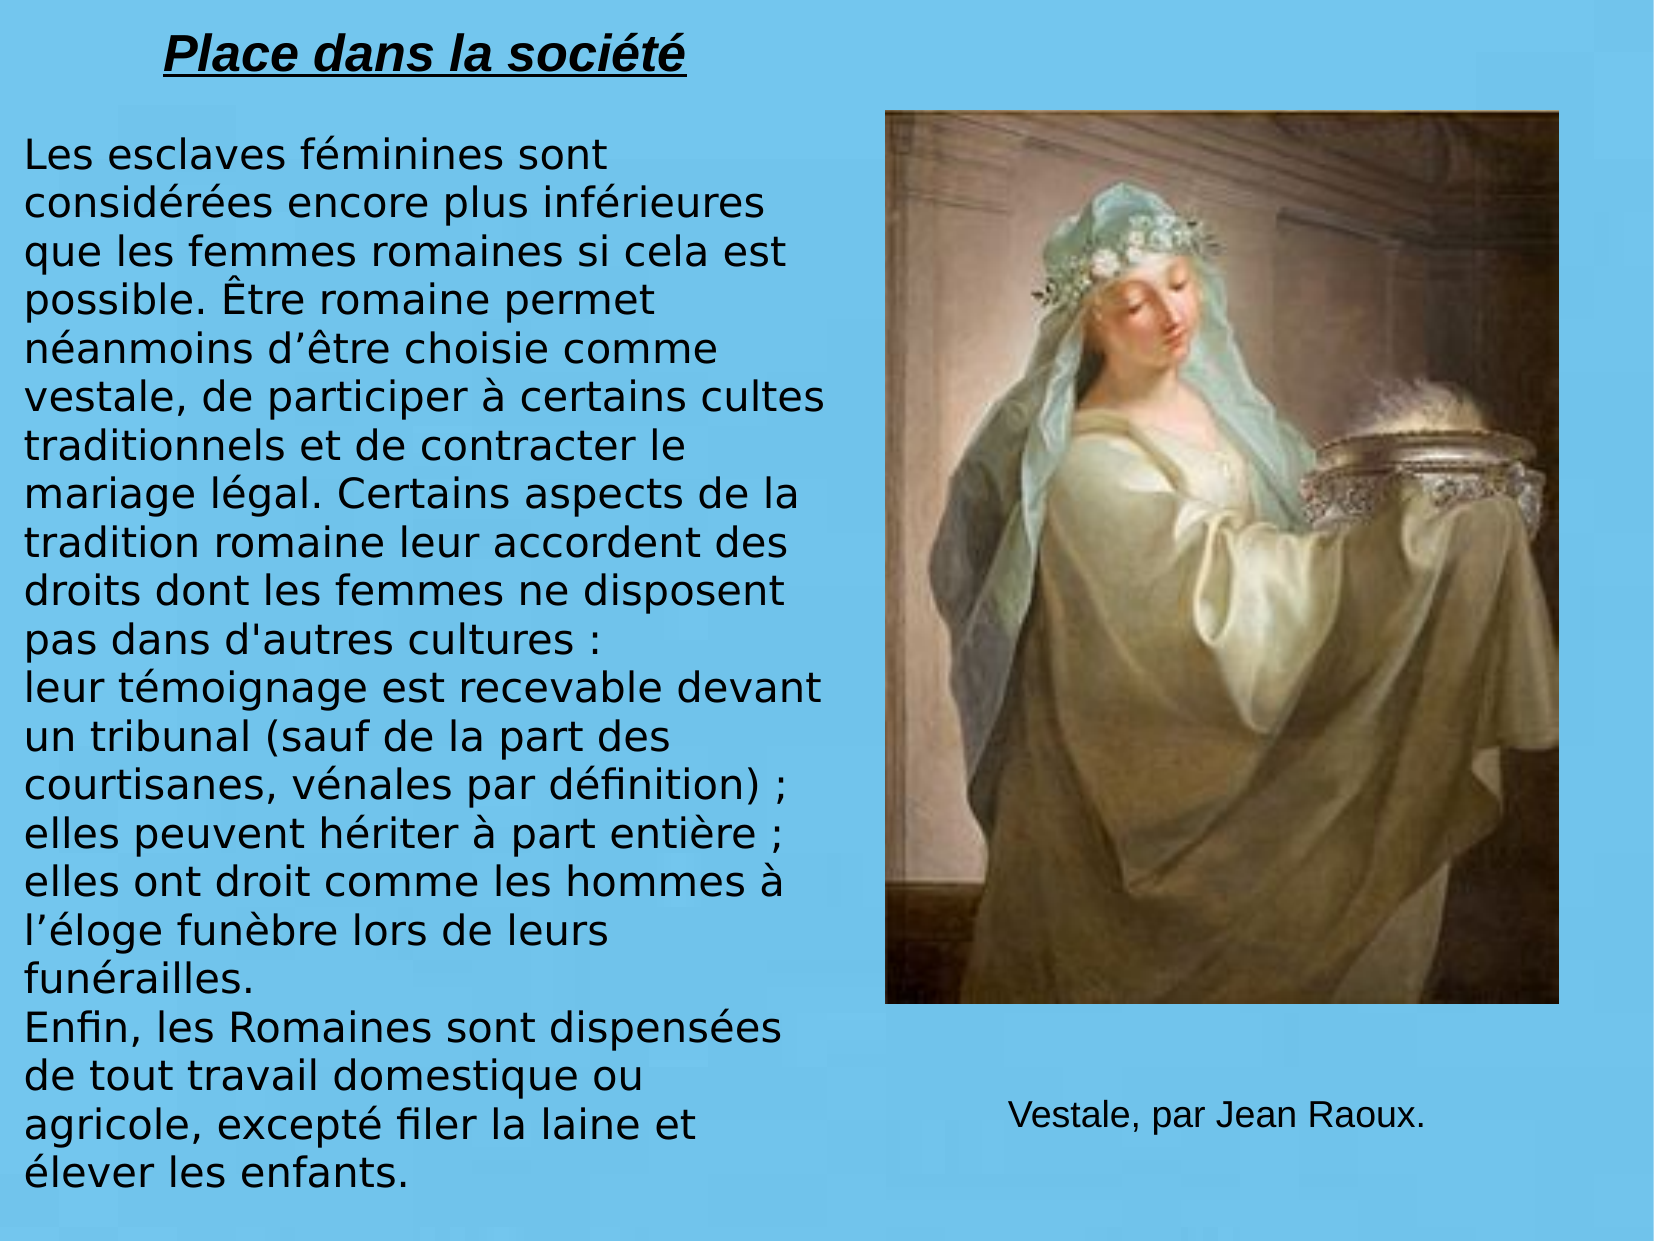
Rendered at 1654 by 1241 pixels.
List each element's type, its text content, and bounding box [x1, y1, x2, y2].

picture [0, 0, 1654, 1241]
subtitle Place dans la société Les esclaves féminines sont considérées encore plus inférieures que les femmes romaines si cela est possible. Être romaine permet néanmoins d’être choisie comme vestale, de participer à certains cultes traditionnels et de contracter le mariage légal. Certains aspects de la tradition romaine leur accordent des droits dont les femmes ne disposent pas dans d'autres cultures : leur témoignage est recevable devant un tribunal (sauf de la part des courtisanes, vénales par définition) ; elles peuvent hériter à part entière ; elles ont droit comme les hommes à l’éloge funèbre lors de leurs funérailles. Enfin, les Romaines sont dispensées de tout travail domestique ou agricole, excepté filer la laine et élever les enfants. [23, 24, 827, 1198]
text_box Vestale, par Jean Raoux. [993, 1086, 1441, 1144]
